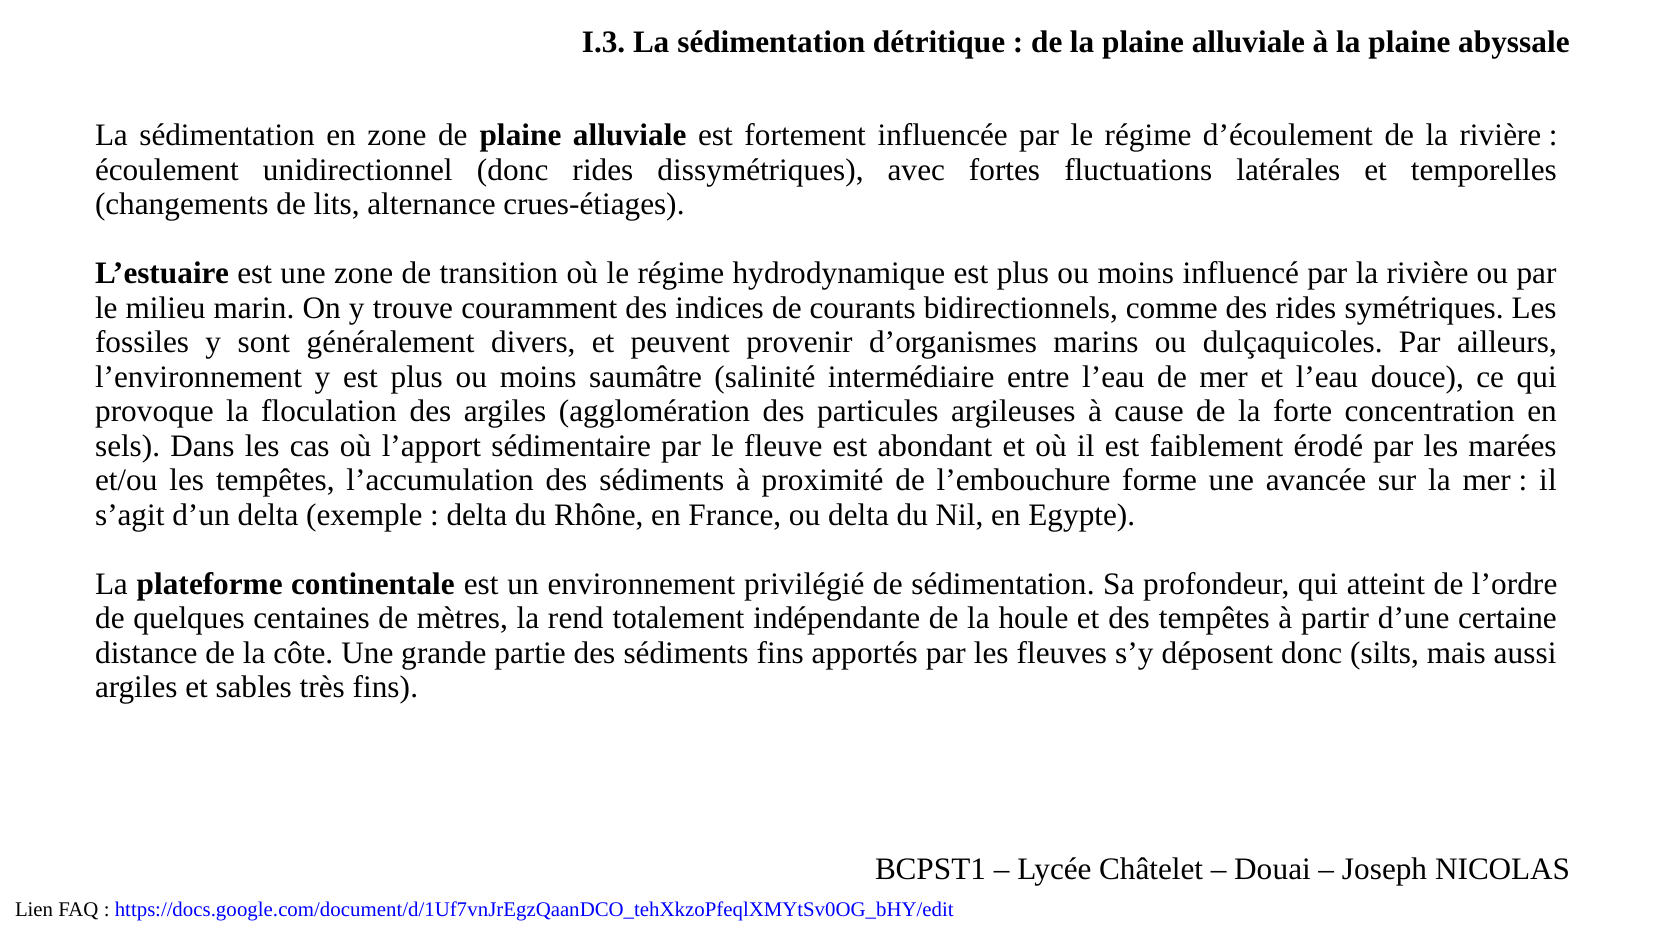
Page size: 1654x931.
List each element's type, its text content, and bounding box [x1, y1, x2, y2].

text_box La sédimentation en zone de plaine alluviale est fortement influencée par le régime d’écoulement de la rivière : écoulement unidirectionnel (donc rides dissymétriques), avec fortes fluctuations latérales et temporelles (changements de lits, alternance crues-étiages). L’estuaire est une zone de transition où le régime hydrodynamique est plus ou moins influencé par la rivière ou par le milieu marin. On y trouve couramment des indices de courants bidirectionnels, comme des rides symétriques. Les fossiles y sont généralement divers, et peuvent provenir d’organismes marins ou dulçaquicoles. Par ailleurs, l’environnement y est plus ou moins saumâtre (salinité intermédiaire entre l’eau de mer et l’eau douce), ce qui provoque la floculation des argiles (agglomération des particules argileuses à cause de la forte concentration en sels). Dans les cas où l’apport sédimentaire par le fleuve est abondant et où il est faiblement érodé par les marées et/ou les tempêtes, l’accumulation des sédiments à proximité de l’embouchure forme une avancée sur la mer : il s’agit d’un delta (exemple : delta du Rhône, en France, ou delta du Nil, en Egypte). La plateforme continentale est un environnement privilégié de sédimentation. Sa profondeur, qui atteint de l’ordre de quelques centaines de mètres, la rend totalement indépendante de la houle et des tempêtes à partir d’une certaine distance de la côte. Une grande partie des sédiments fins apportés par les fleuves s’y déposent donc (silts, mais aussi argiles et sables très fins). [95, 118, 1560, 705]
text_box I.3. La sédimentation détritique : de la plaine alluviale à la plaine abyssale [496, 5, 1571, 78]
text_box BCPST1 – Lycée Châtelet – Douai – Joseph NICOLAS [637, 832, 1571, 905]
text_box Lien FAQ : https://docs.google.com/document/d/1Uf7vnJrEgzQaanDCO_tehXkzoPfeqlXMYtSv0OG_bHY/edit [0, 897, 993, 931]
